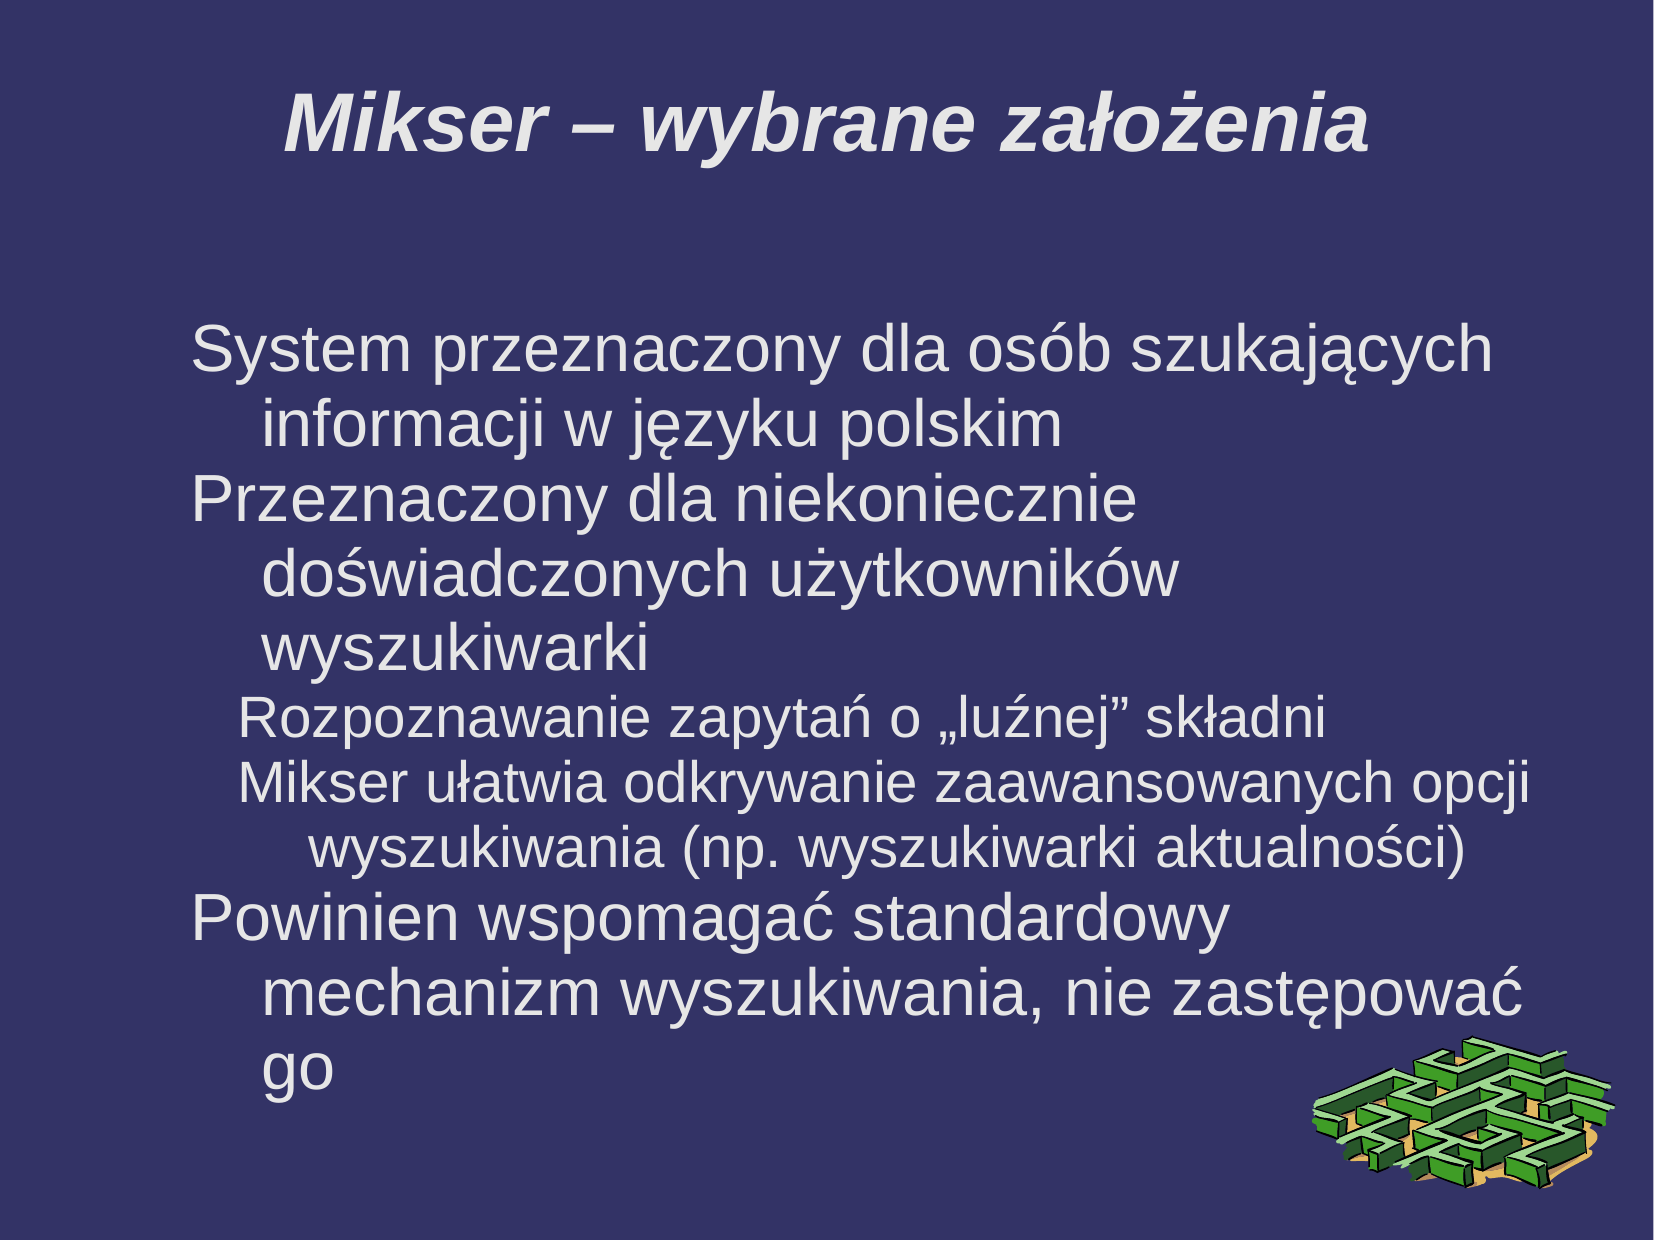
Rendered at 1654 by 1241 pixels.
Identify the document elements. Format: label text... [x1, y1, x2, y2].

title Mikser – wybrane założenia [121, 19, 1534, 227]
list System przeznaczony dla osób szukających informacji w języku polskim Przeznaczony dla niekoniecznie doświadczonych użytkowników wyszukiwarki Rozpoznawanie zapytań o „luźnej” składni Mikser ułatwia odkrywanie zaawansowanych opcji wyszukiwania (np. wyszukiwarki aktualności) Powinien wspomagać standardowy mechanizm wyszukiwania, nie zastępować go [178, 311, 1570, 1093]
